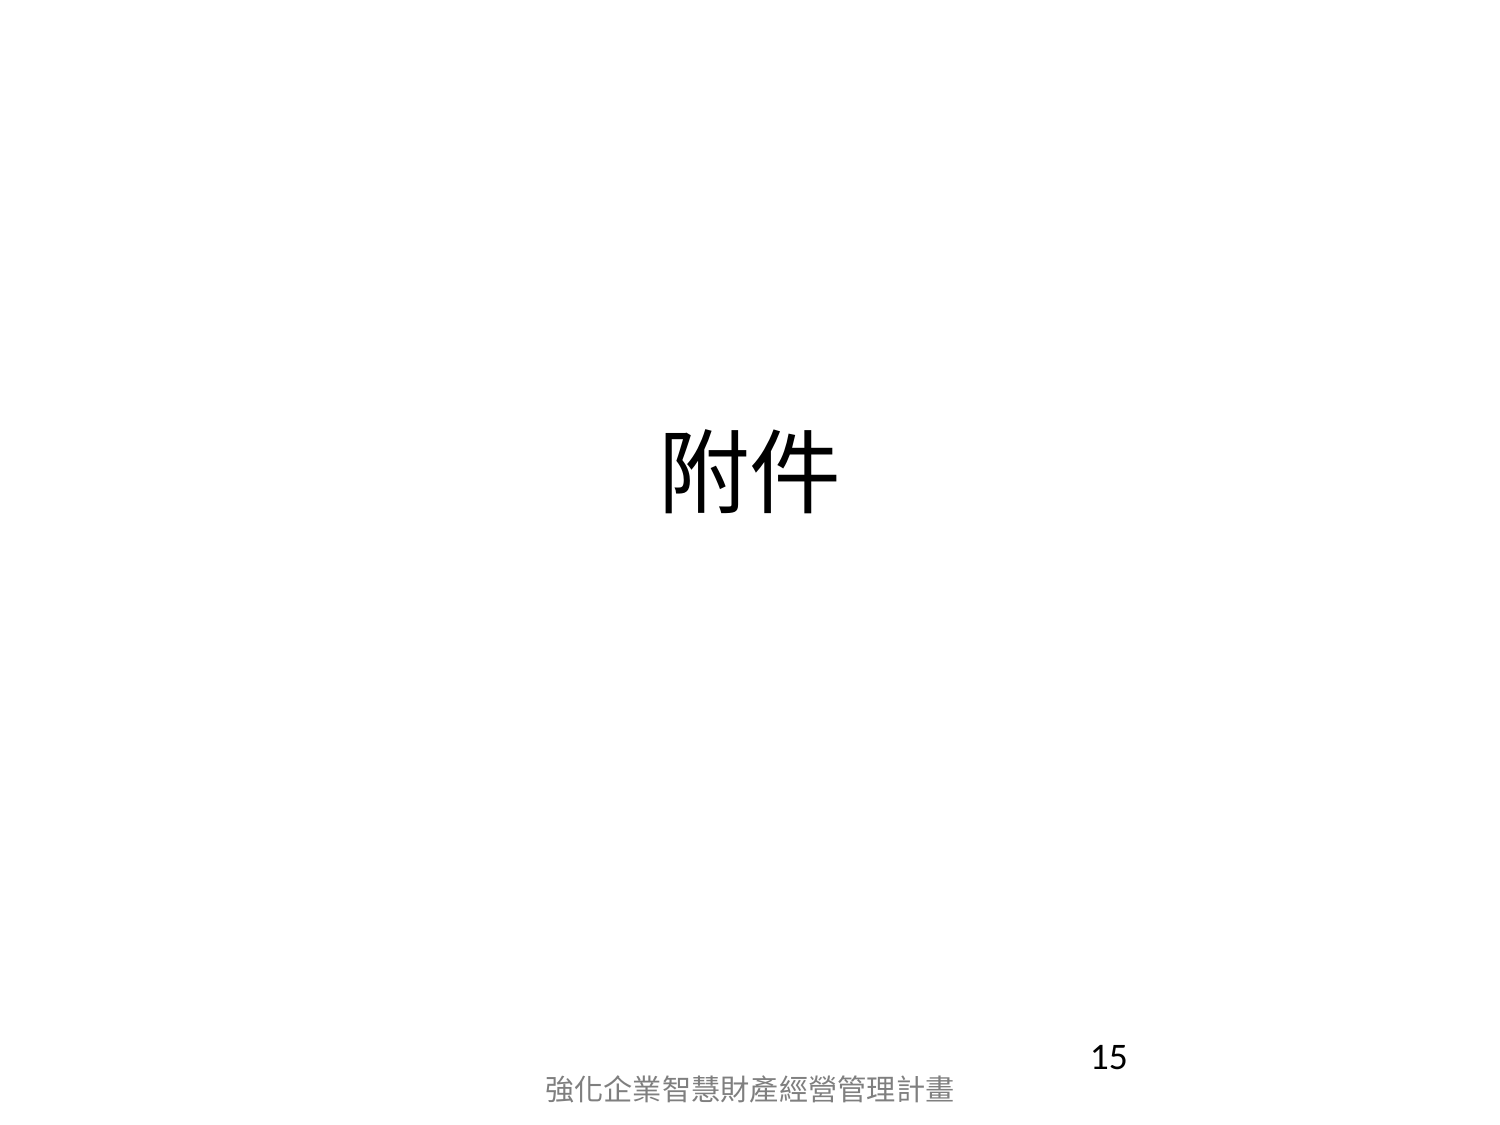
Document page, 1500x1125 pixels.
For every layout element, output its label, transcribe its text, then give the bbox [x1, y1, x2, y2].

text_box 強化企業智慧財產經營管理計畫 [512, 1063, 988, 1125]
text_box 15 [1074, 1024, 1426, 1103]
title 附件 [112, 349, 1388, 591]
